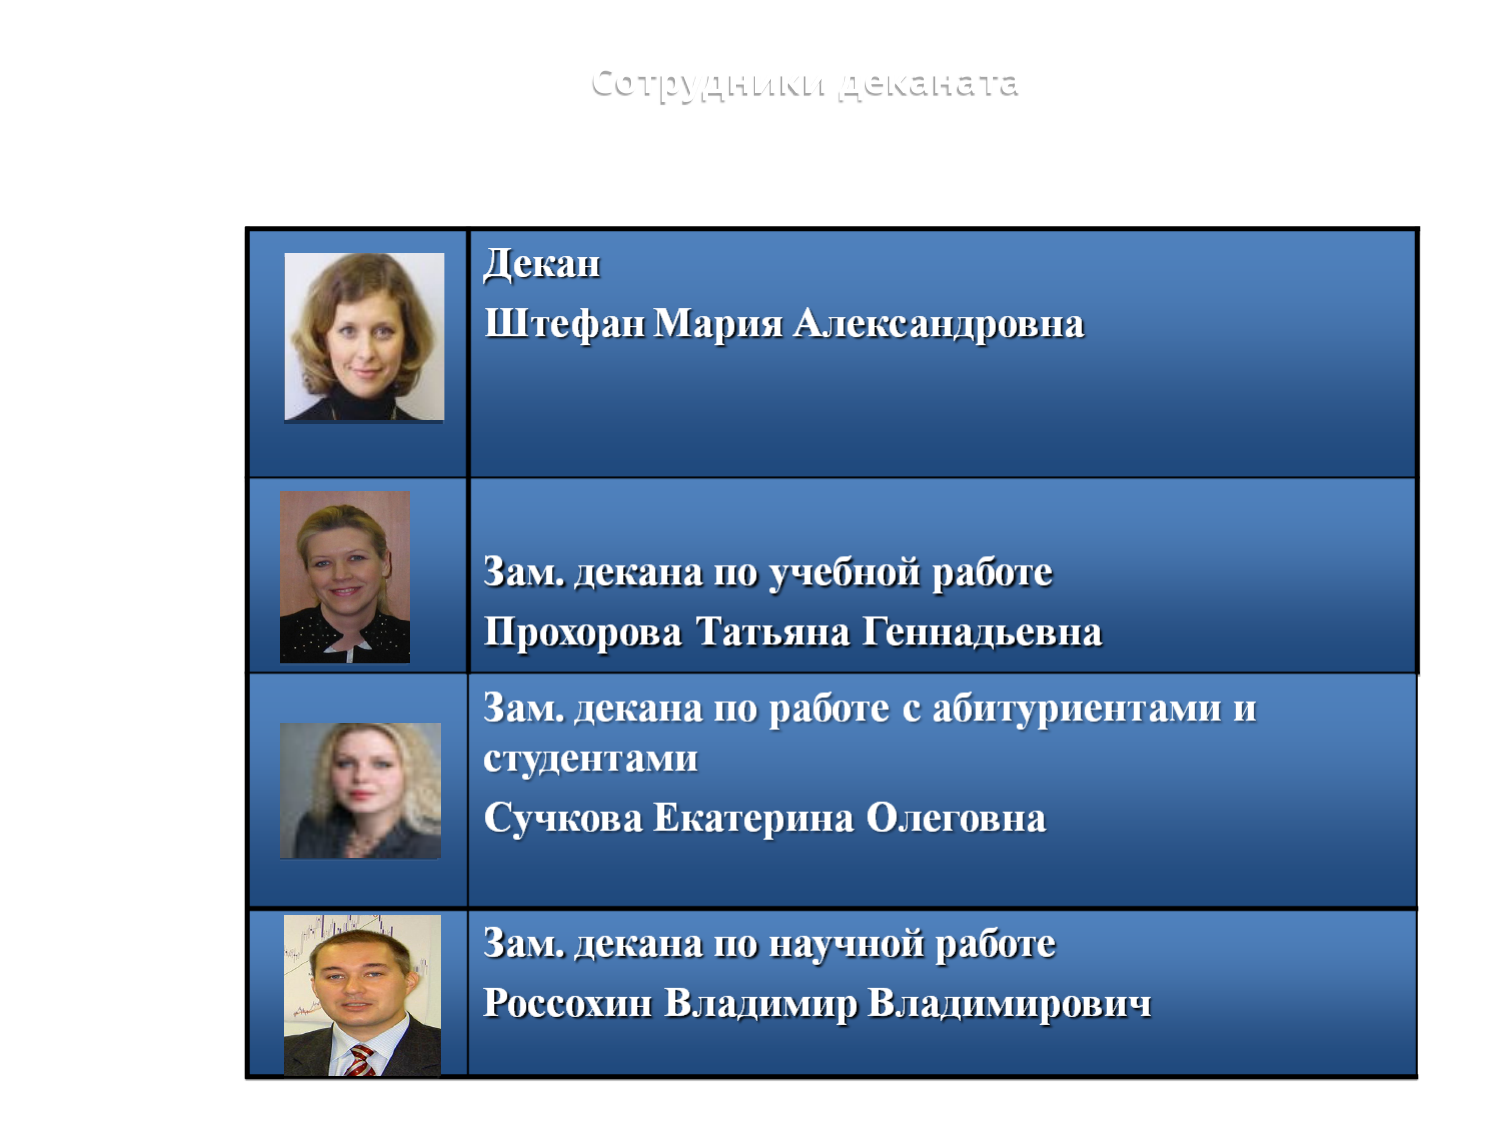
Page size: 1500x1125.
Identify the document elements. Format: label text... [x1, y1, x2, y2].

picture [235, 217, 1429, 1089]
text_box Сотрудники деканата [280, 48, 1345, 108]
